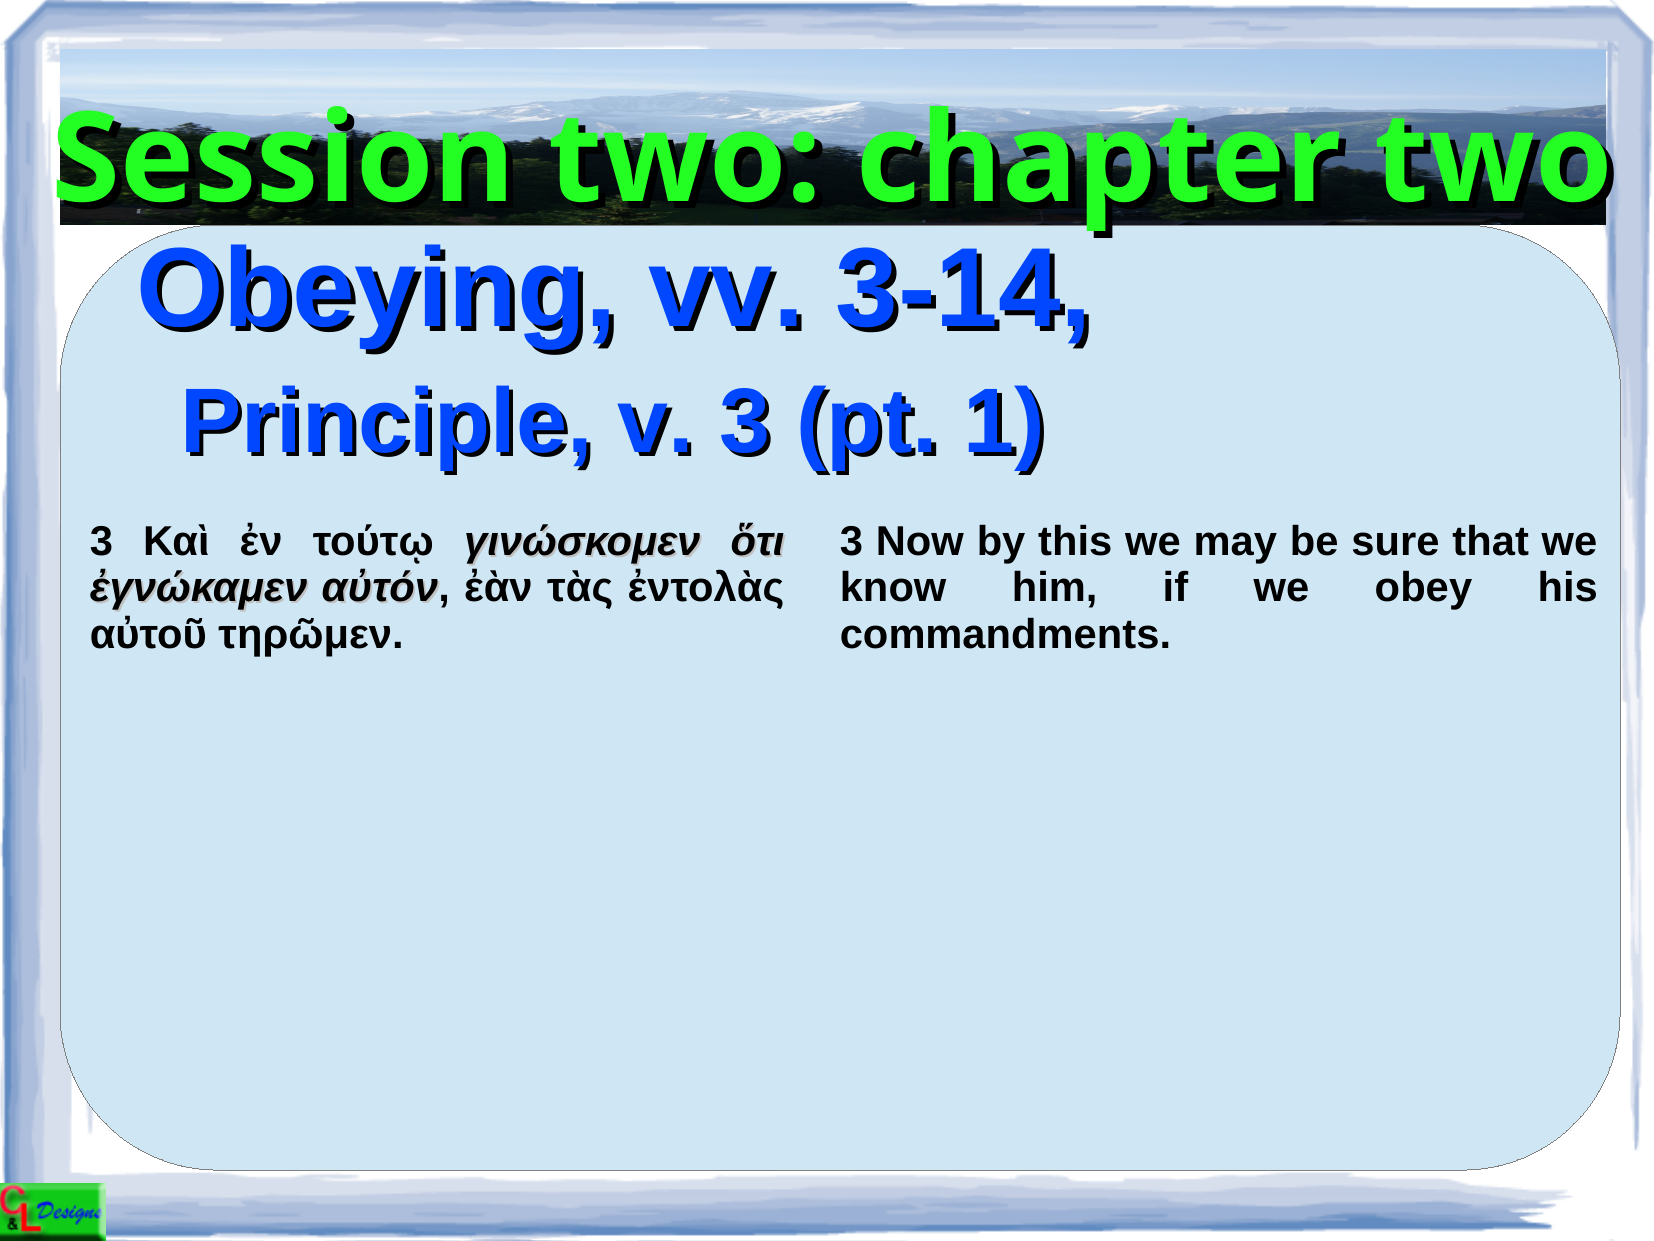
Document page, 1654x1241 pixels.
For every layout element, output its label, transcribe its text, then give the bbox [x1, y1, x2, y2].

text_box 3 Now by this we may be sure that we know him, if we obey his commandments. [825, 510, 1621, 1230]
text_box [60, 277, 1621, 1171]
title Session two: chapter two [45, 29, 1621, 277]
subtitle Obeying, vv. 3-14, Principle, v. 3 (pt. 1) [105, 225, 1558, 477]
text_box 3 Καὶ ἐν τούτῳ γινώσκομεν ὅτι ἐγνώκαμεν αὐτόν, ἐὰν τὰς ἐντολὰς αὐτοῦ τηρῶμεν. [75, 510, 811, 1182]
picture [0, 0, 1654, 1241]
